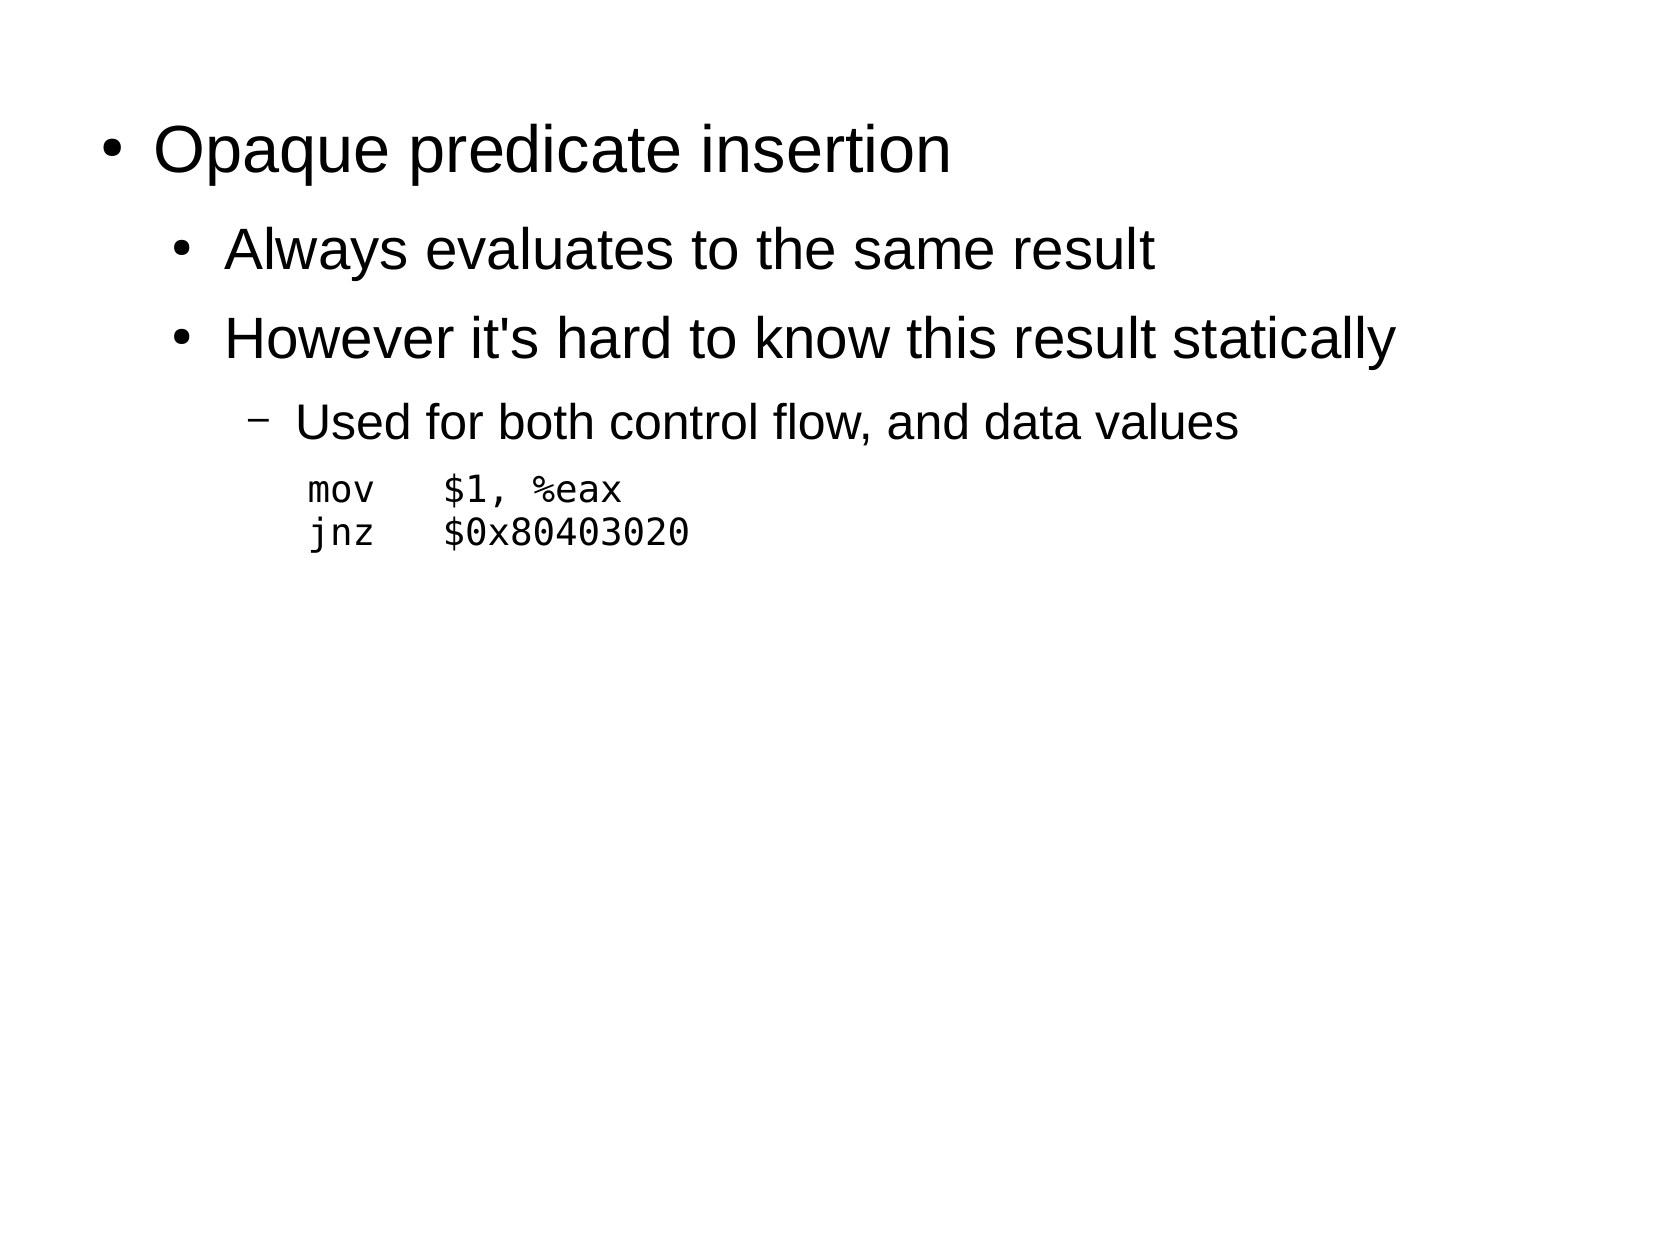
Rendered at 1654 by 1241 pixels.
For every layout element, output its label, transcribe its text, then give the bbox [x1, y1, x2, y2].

list Opaque predicate insertion Always evaluates to the same result However it's hard to know this result statically Used for both control flow, and data values mov $1, %eax jnz $0x80403020 [82, 112, 1571, 1109]
